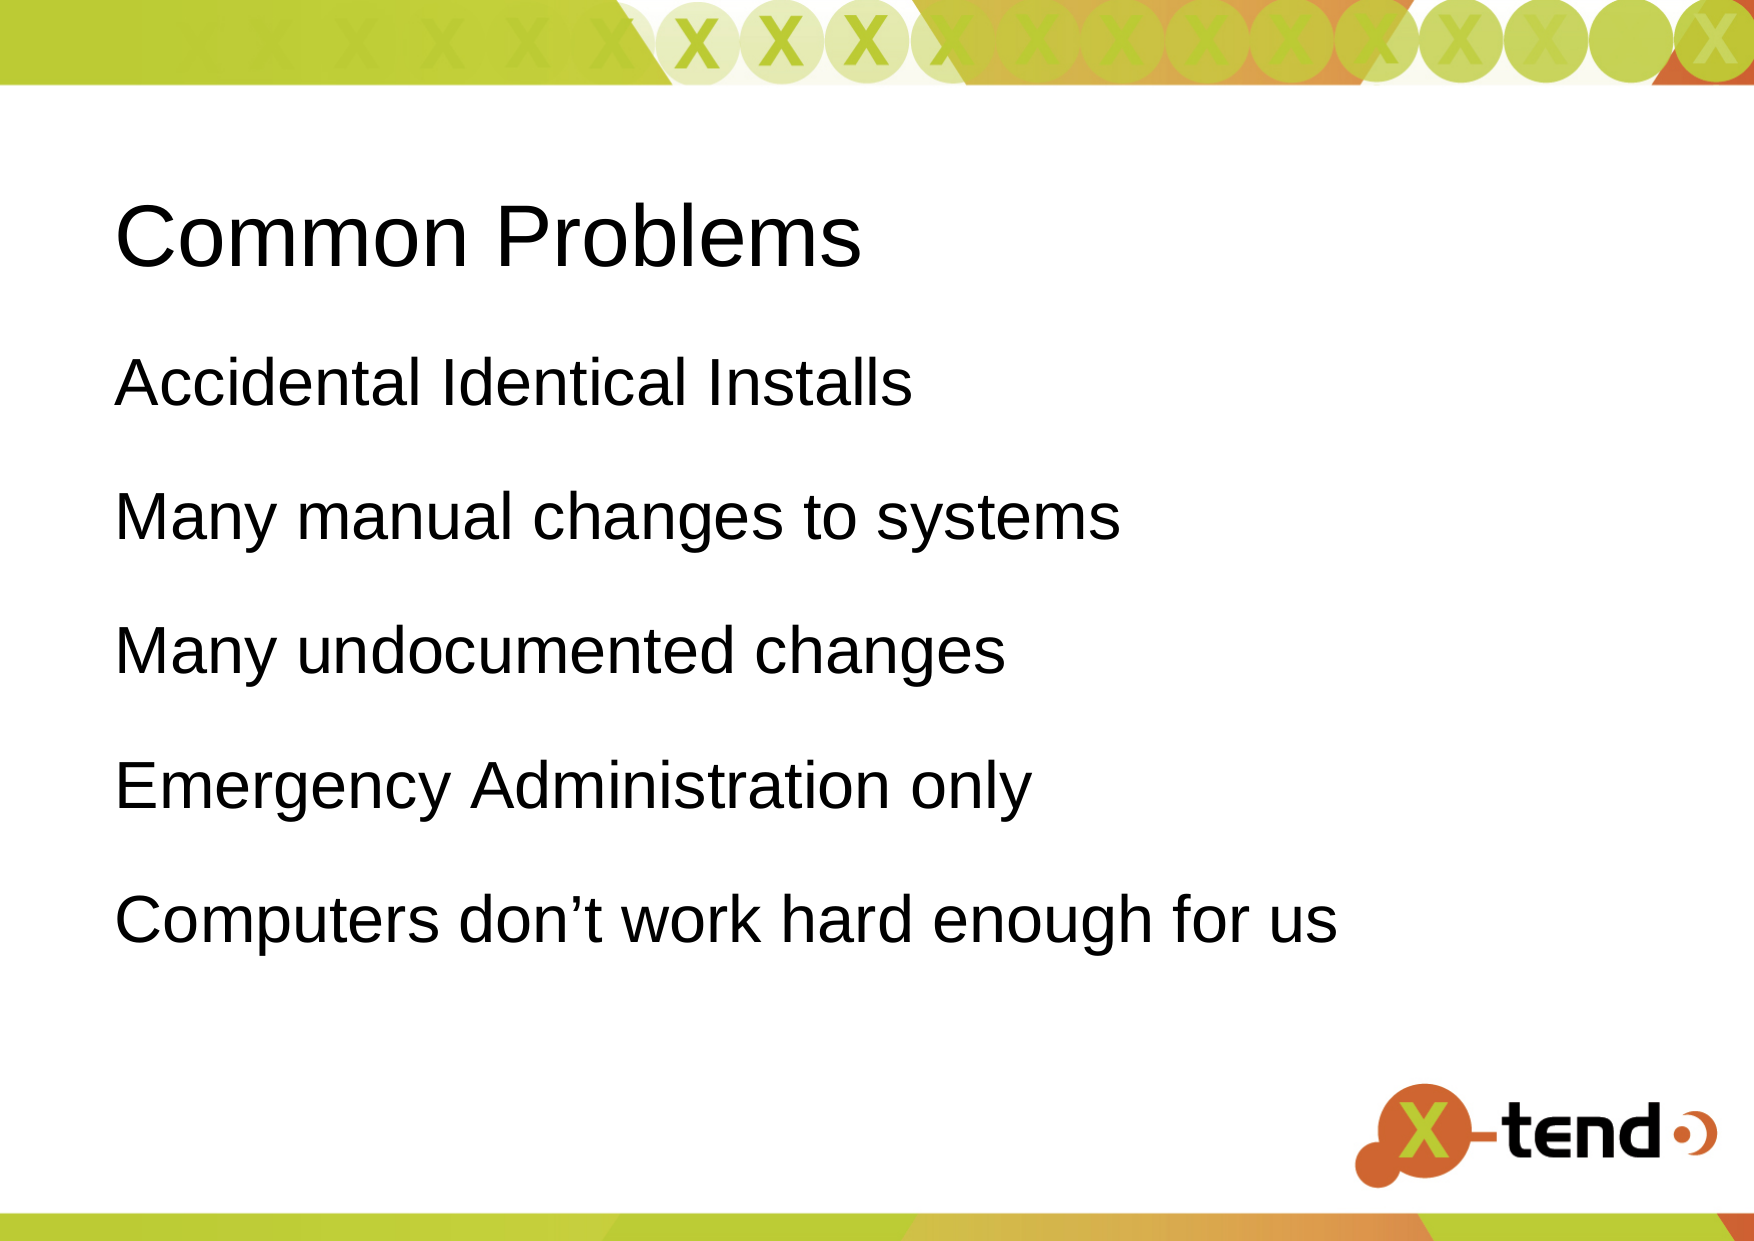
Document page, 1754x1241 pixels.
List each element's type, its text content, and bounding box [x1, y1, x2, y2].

picture [0, 0, 1754, 1241]
list Common Problems Accidental Identical Installs Many manual changes to systems Many undocumented changes Emergency Administration only Computers don’t work hard enough for us [114, 134, 1613, 1241]
